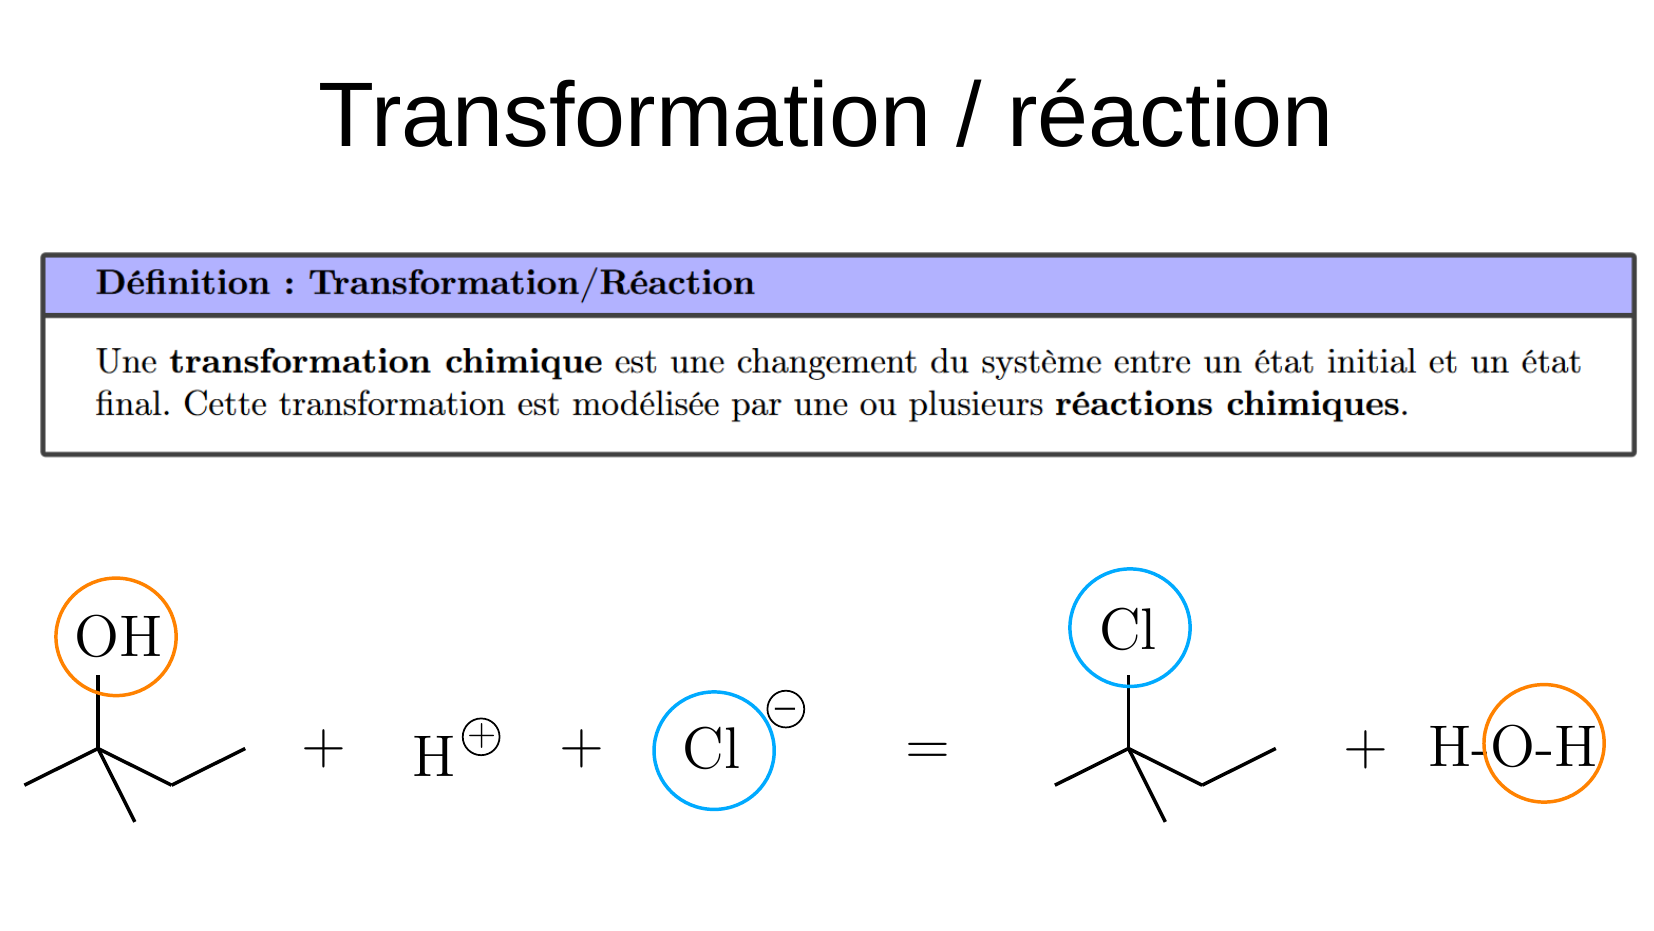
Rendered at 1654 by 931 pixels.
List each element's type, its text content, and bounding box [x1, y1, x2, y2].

title Transformation / réaction [82, 37, 1571, 193]
picture [1072, 571, 1188, 684]
picture [35, 247, 1642, 463]
picture [23, 566, 1607, 823]
